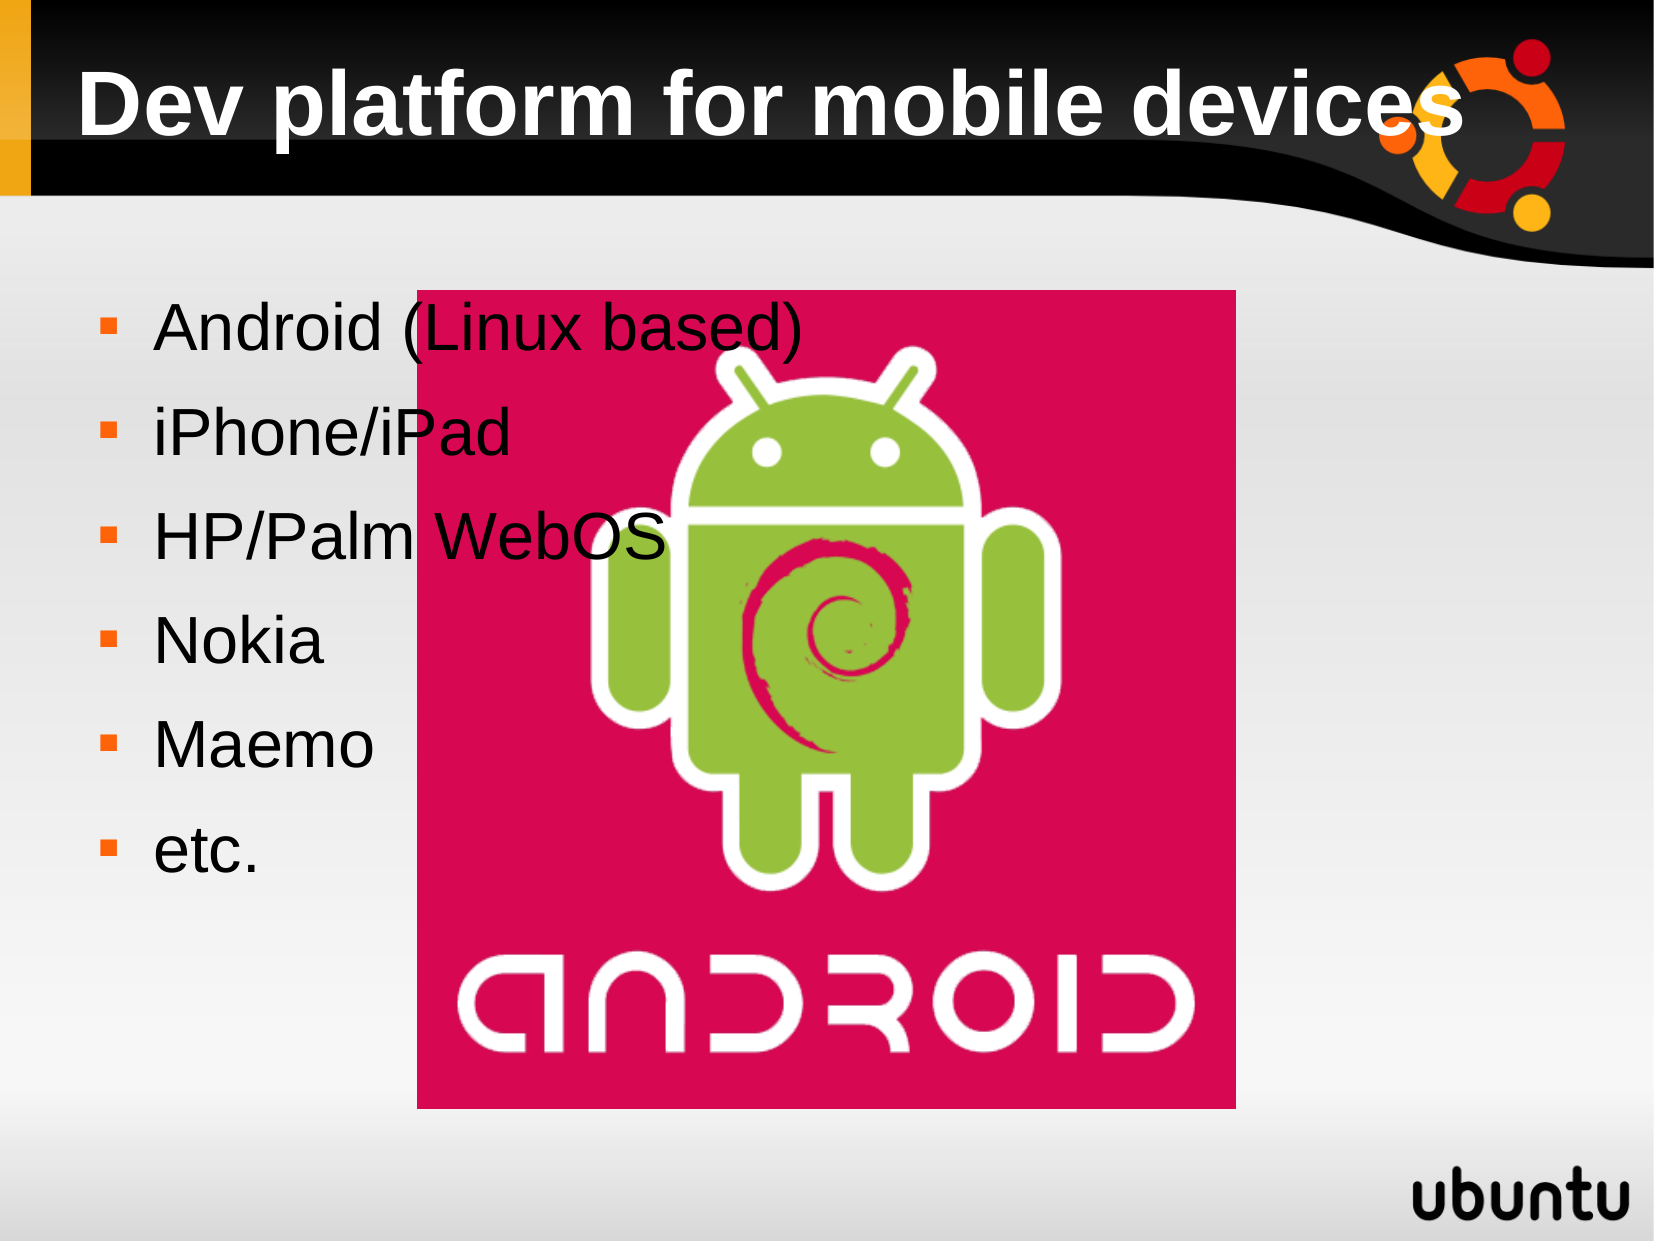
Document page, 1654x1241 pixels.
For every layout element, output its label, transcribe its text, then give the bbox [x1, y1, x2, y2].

picture [0, 0, 1654, 1241]
list Android (Linux based) iPhone/iPad HP/Palm WebOS Nokia Maemo etc. [845, 290, 1572, 1094]
title Dev platform for mobile devices [76, 0, 1565, 208]
